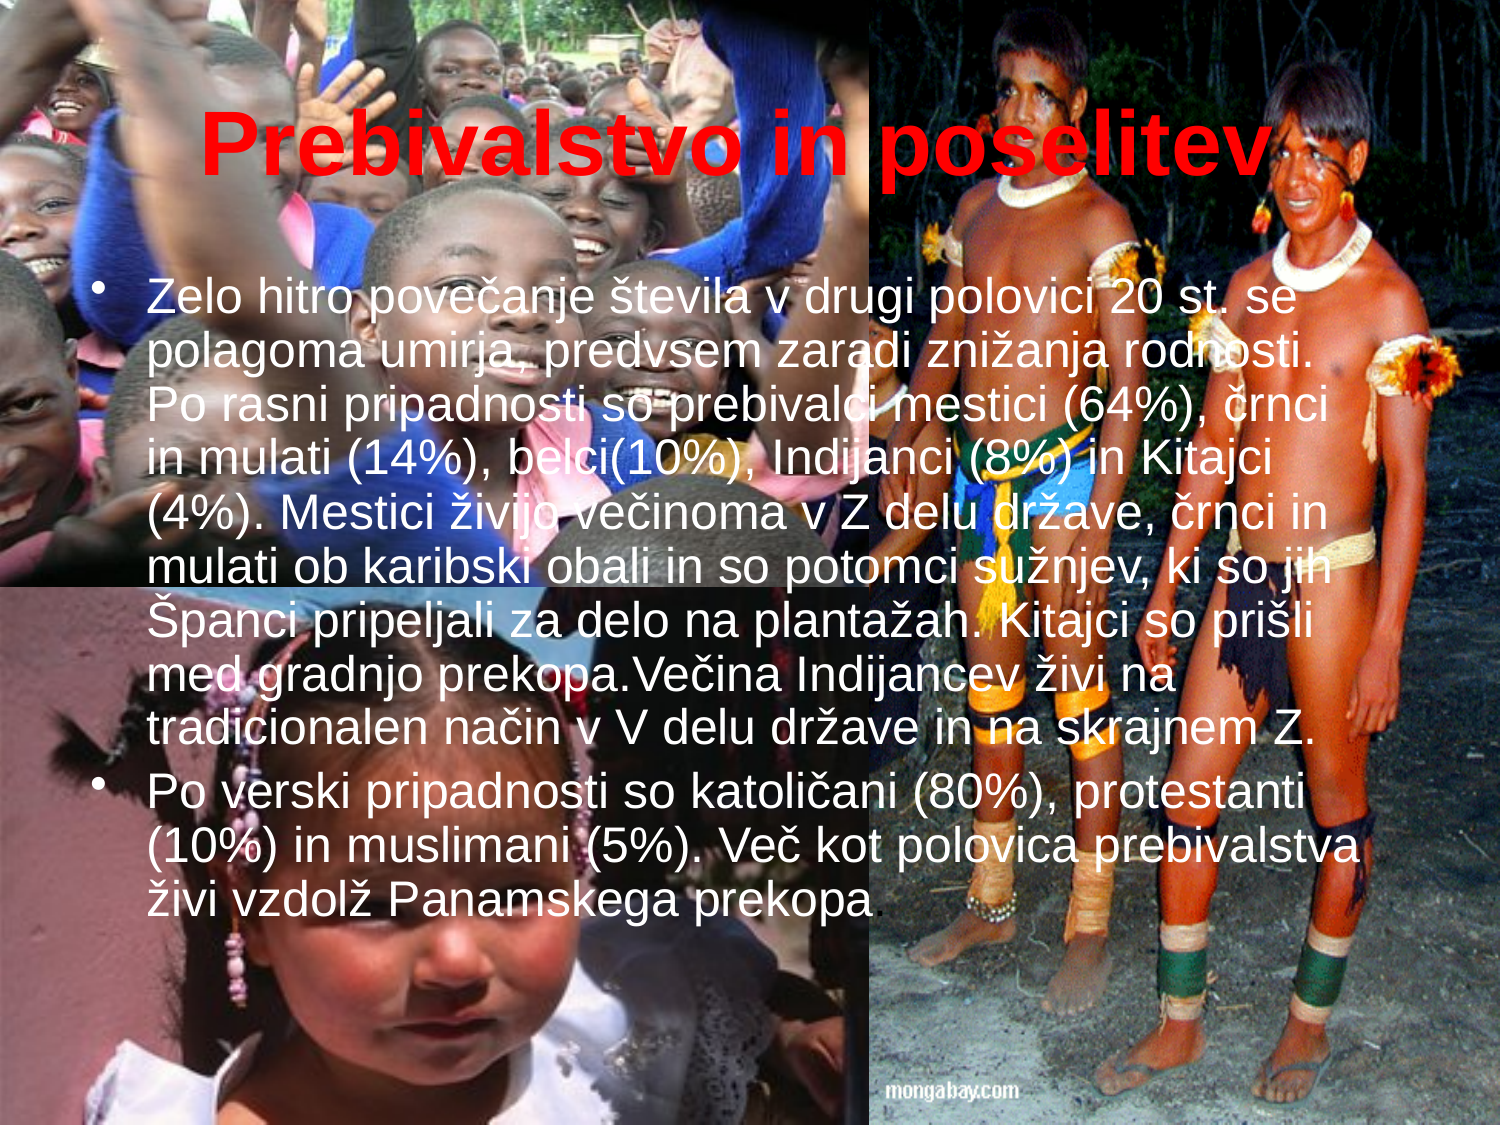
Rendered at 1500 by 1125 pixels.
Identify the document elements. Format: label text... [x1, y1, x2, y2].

title Prebivalstvo in poselitev [75, 45, 1425, 233]
picture [0, 0, 1500, 1125]
list Zelo hitro povečanje števila v drugi polovici 20 st. se polagoma umirja, predvsem zaradi znižanja rodnosti. Po rasni pripadnosti so prebivalci mestici (64%), črnci in mulati (14%), belci(10%), Indijanci (8%) in Kitajci (4%). Mestici živijo večinoma v Z delu države, črnci in mulati ob karibski obali in so potomci sužnjev, ki so jih Španci pripeljali za delo na plantažah. Kitajci so prišli med gradnjo prekopa.Večina Indijancev živi na tradicionalen način v V delu države in na skrajnem Z. Po verski pripadnosti so katoličani (80%), protestanti (10%) in muslimani (5%). Več kot polovica prebivalstva živi vzdolž Panamskega prekopa. [75, 262, 1388, 1005]
